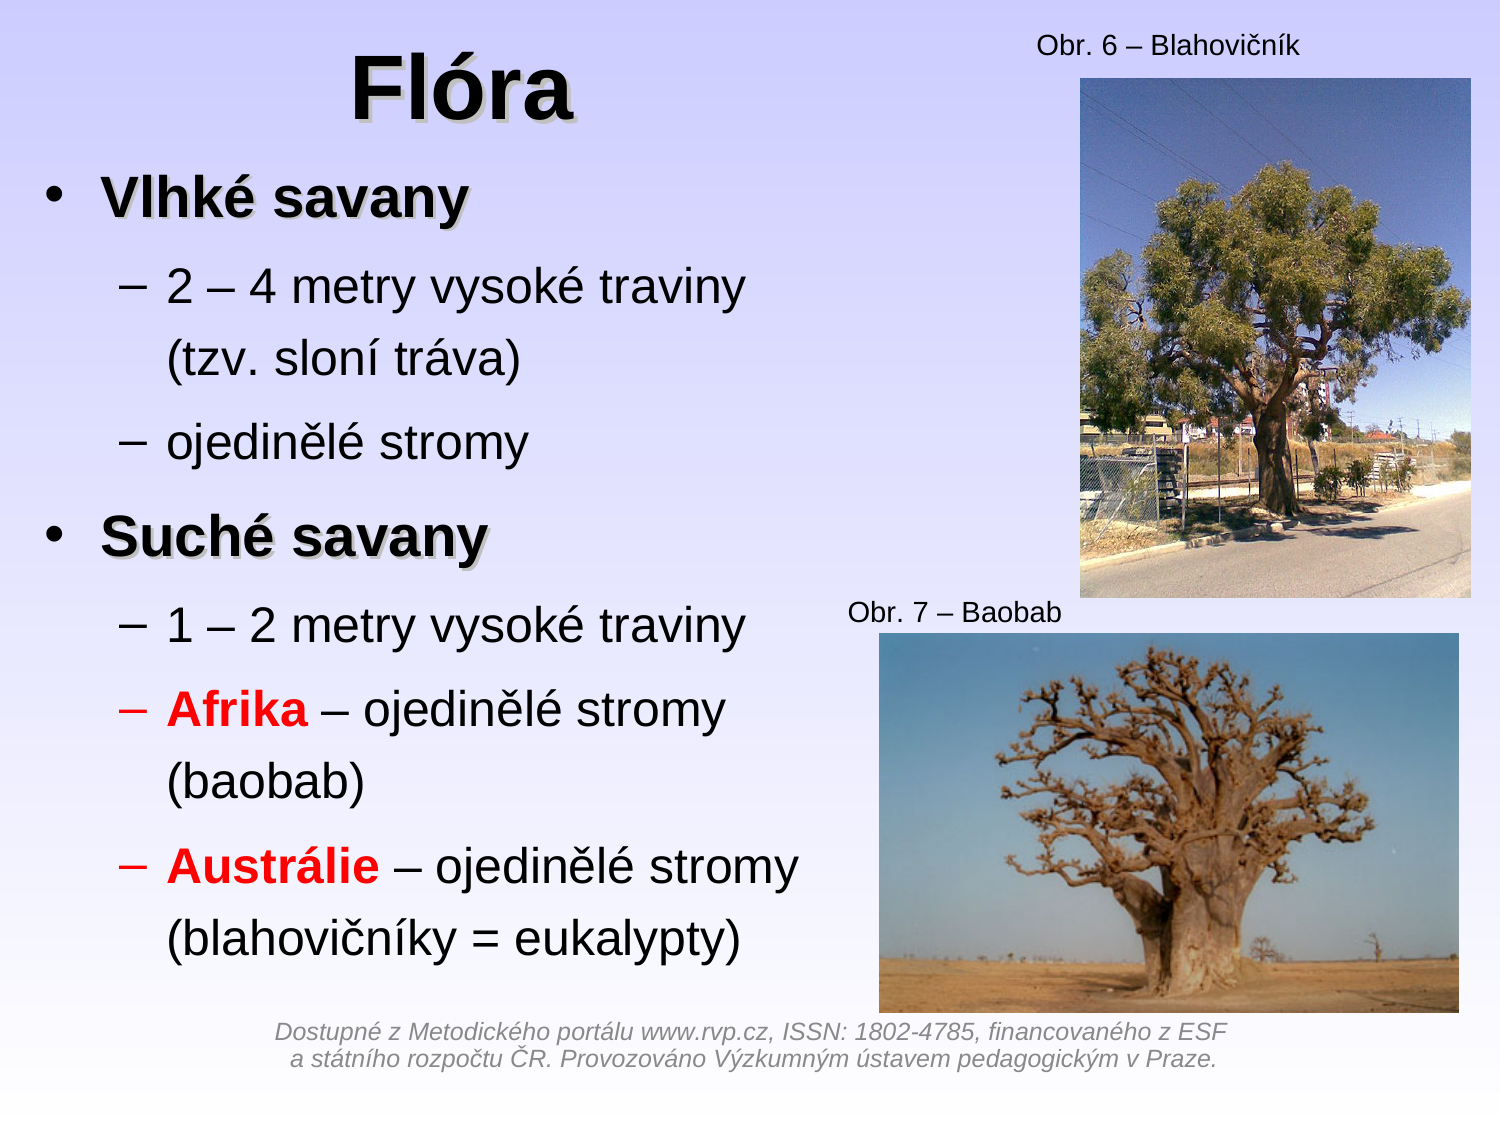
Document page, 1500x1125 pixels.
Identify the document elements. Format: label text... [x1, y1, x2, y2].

text_box Dostupné z Metodického portálu www.rvp.cz, ISSN: 1802-4785, financovaného z ESF a státního rozpočtu ČR. Provozováno Výzkumným ústavem pedagogickým v Praze. [230, 1011, 1281, 1083]
text_box Obr. 7 – Baobab [832, 586, 1128, 637]
picture [1080, 78, 1471, 598]
title Flóra [29, 18, 894, 147]
picture [879, 633, 1459, 1013]
text_box Obr. 6 – Blahovičník [1021, 18, 1376, 70]
list Vlhké savany 2 – 4 metry vysoké traviny (tzv. sloní tráva) ojedinělé stromy Suché savany 1 – 2 metry vysoké traviny Afrika – ojedinělé stromy (baobab) Austrálie – ojedinělé stromy (blahovičníky = eukalypty) [29, 137, 880, 1012]
